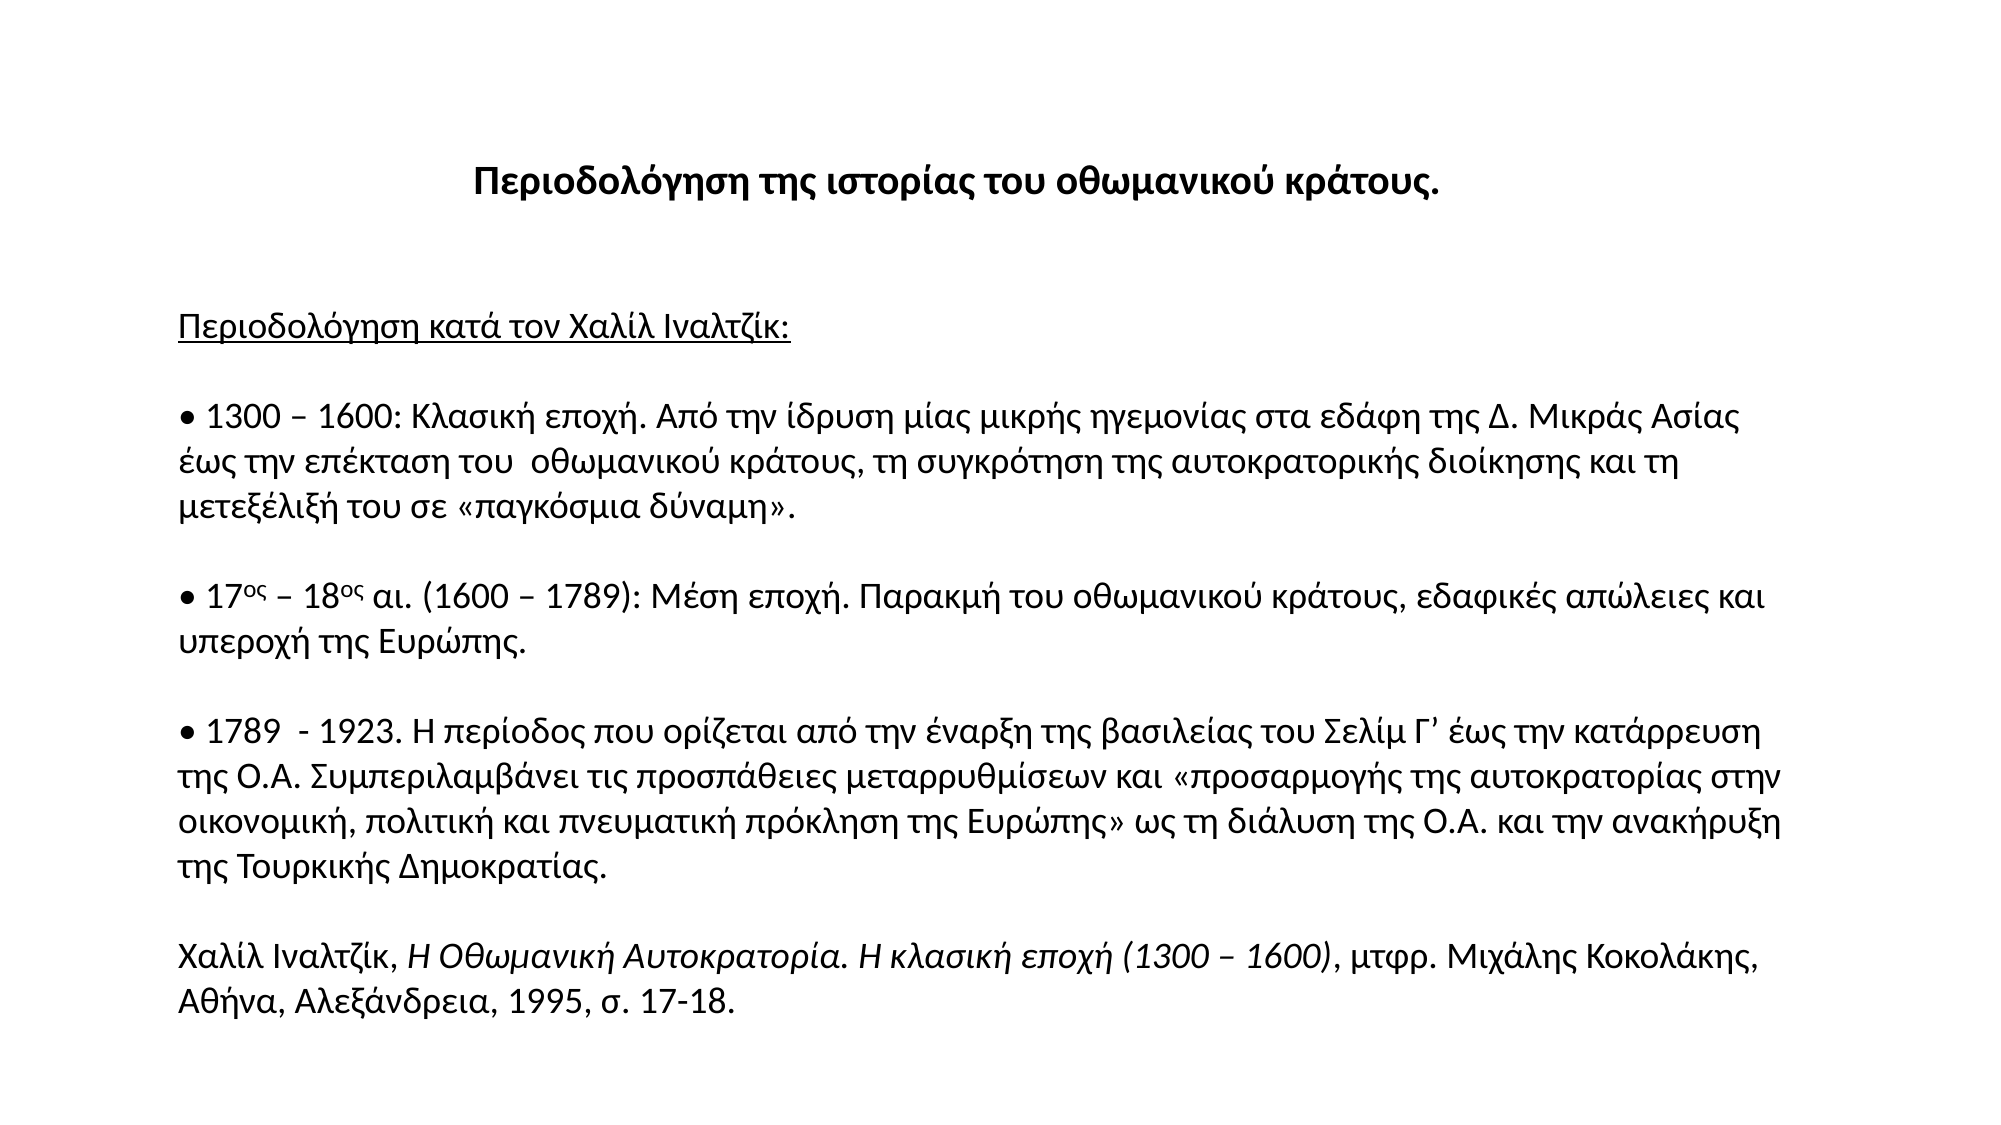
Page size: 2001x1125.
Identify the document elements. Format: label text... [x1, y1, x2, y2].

text_box Περιοδολόγηση της ιστορίας του οθωμανικού κράτους. [458, 145, 1629, 212]
text_box Περιοδολόγηση κατά τον Χαλίλ Ιναλτζίκ: • 1300 – 1600: Κλασική εποχή. Από την ίδρυση μίας μικρής ηγεμονίας στα εδάφη της Δ. Μικράς Ασίας έως την επέκταση του οθωμανικού κράτους, τη συγκρότηση της αυτοκρατορικής διοίκησης και τη μετεξέλιξή του σε «παγκόσμια δύναμη». • 17ος – 18ος αι. (1600 – 1789): Μέση εποχή. Παρακμή του οθωμανικού κράτους, εδαφικές απώλειες και υπεροχή της Ευρώπης. • 1789 - 1923. Η περίοδος που ορίζεται από την έναρξη της βασιλείας του Σελίμ Γ’ έως την κατάρρευση της Ο.Α. Συμπεριλαμβάνει τις προσπάθειες μεταρρυθμίσεων και «προσαρμογής της αυτοκρατορίας στην οικονομική, πολιτική και πνευματική πρόκληση της Ευρώπης» ως τη διάλυση της Ο.Α. και την ανακήρυξη της Τουρκικής Δημοκρατίας. Χαλίλ Ιναλτζίκ, Η Οθωμανική Αυτοκρατορία. Η κλασική εποχή (1300 – 1600), μτφρ. Μιχάλης Κοκολάκης, Αθήνα, Αλεξάνδρεια, 1995, σ. 17-18. [163, 293, 1814, 1036]
